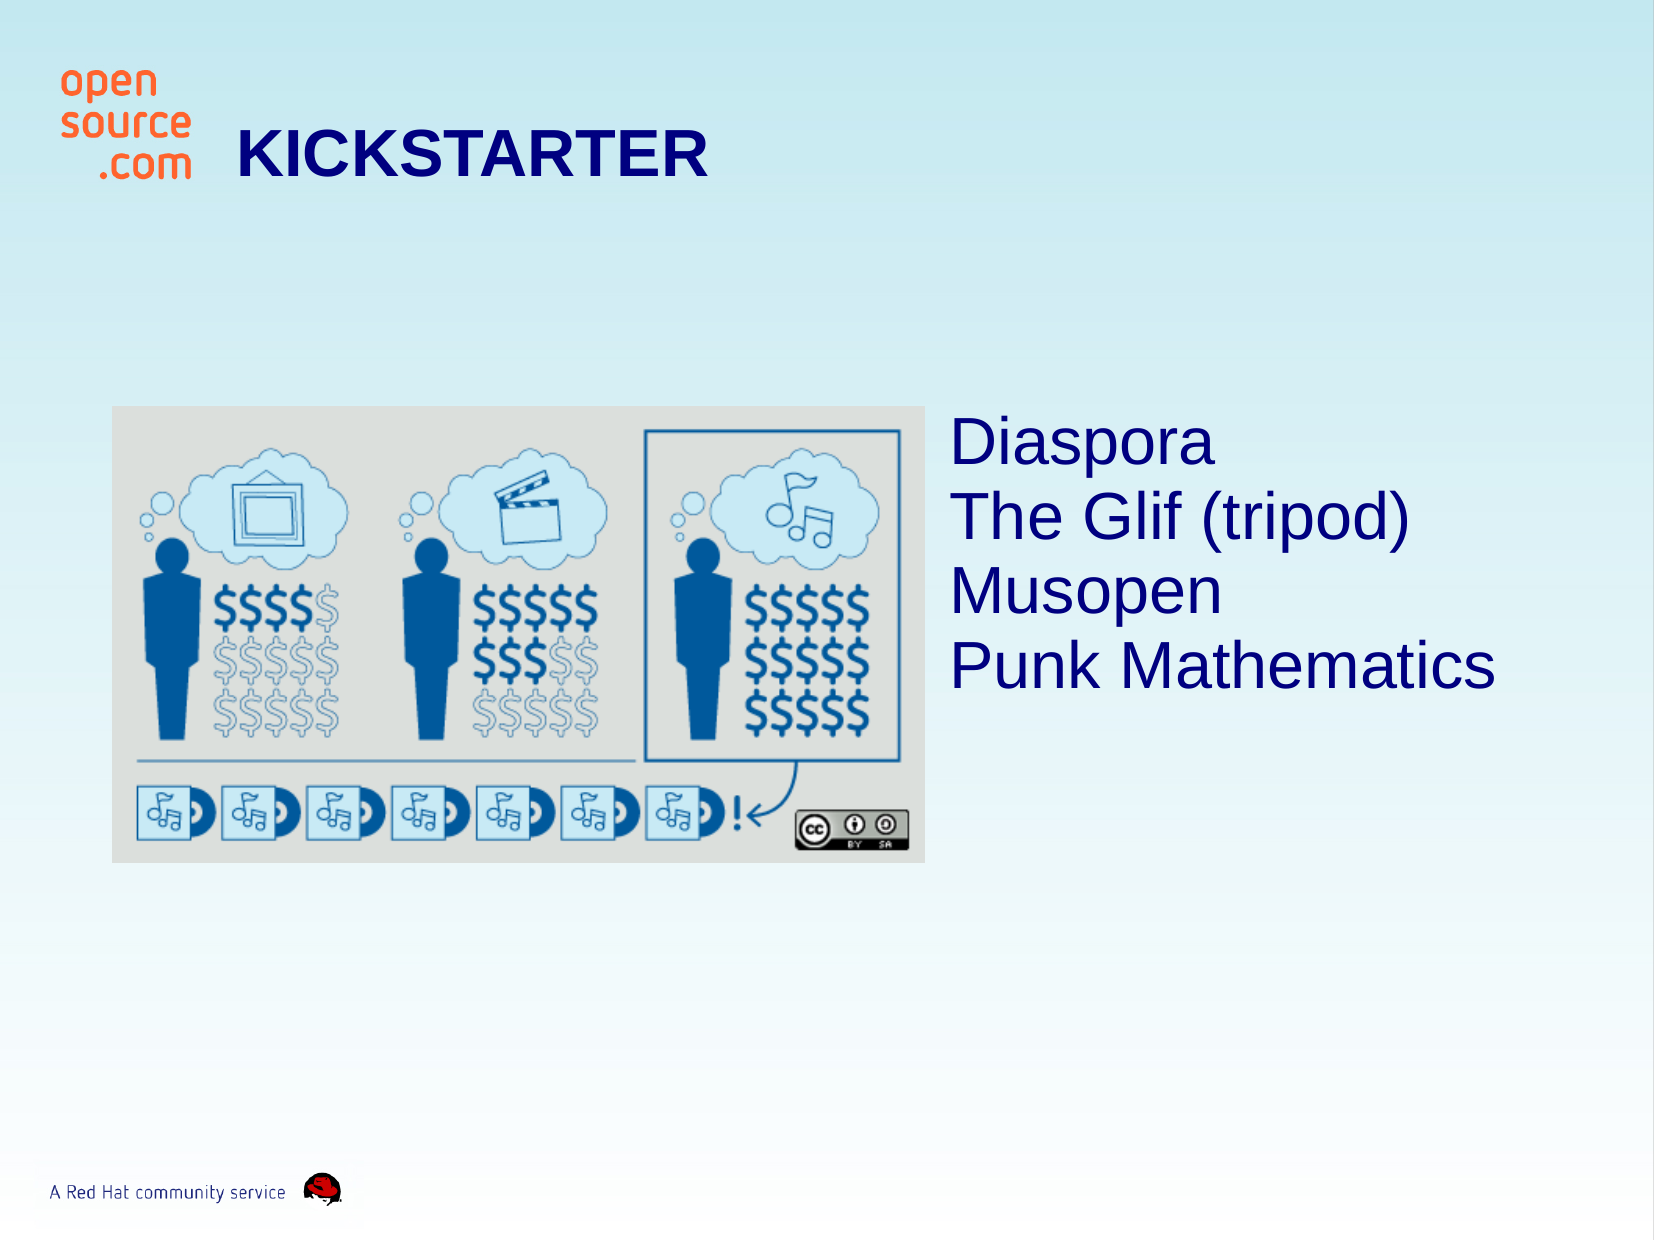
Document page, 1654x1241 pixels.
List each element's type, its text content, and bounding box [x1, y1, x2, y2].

picture [0, 0, 1654, 1241]
title KICKSTARTER [236, 49, 1654, 257]
subtitle Diaspora The Glif (tripod) Musopen Punk Mathematics [949, 151, 1654, 956]
